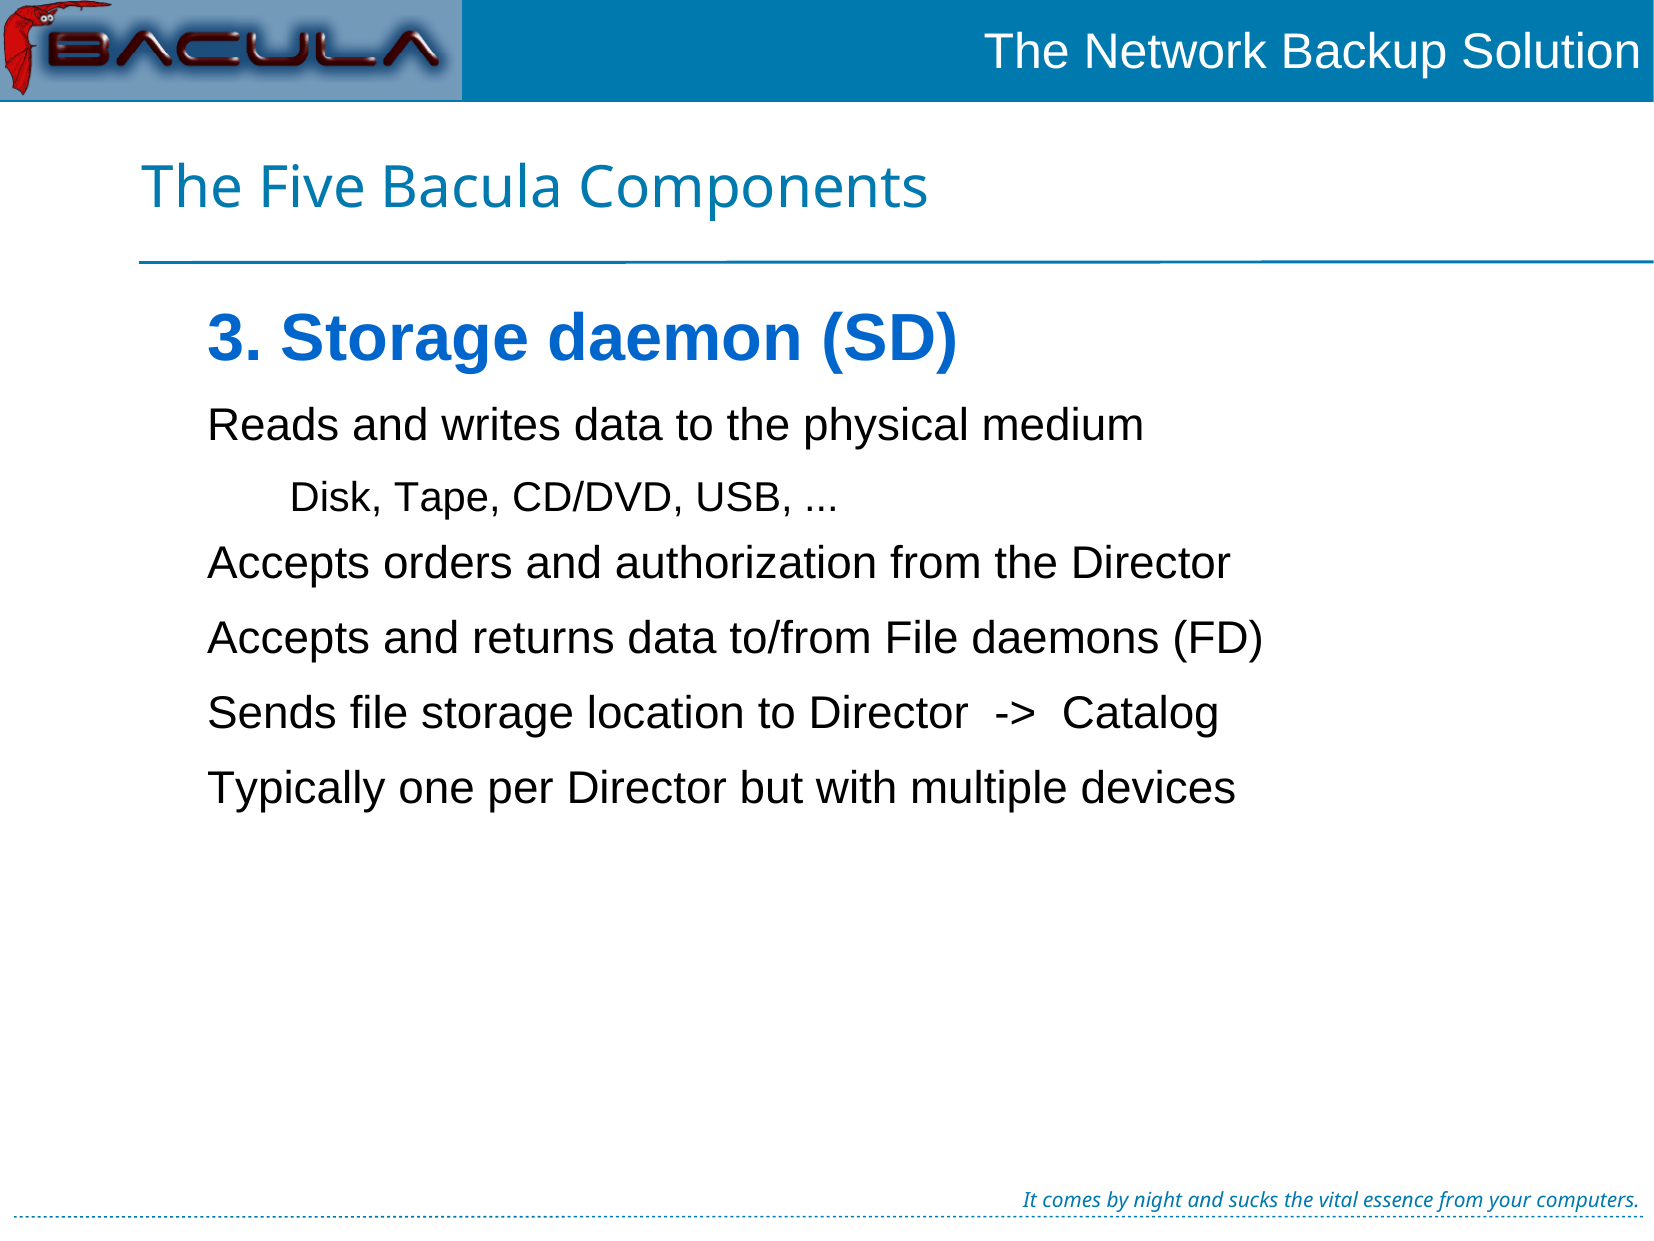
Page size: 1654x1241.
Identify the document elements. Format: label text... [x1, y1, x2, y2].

list 3. Storage daemon (SD) Reads and writes data to the physical medium Disk, Tape, CD/DVD, USB, ... Accepts orders and authorization from the Director Accepts and returns data to/from File daemons (FD) Sends file storage location to Director -> Catalog Typically one per Director but with multiple devices [112, 300, 1506, 1052]
picture [0, 0, 461, 99]
title The Five Bacula Components [141, 112, 1501, 226]
